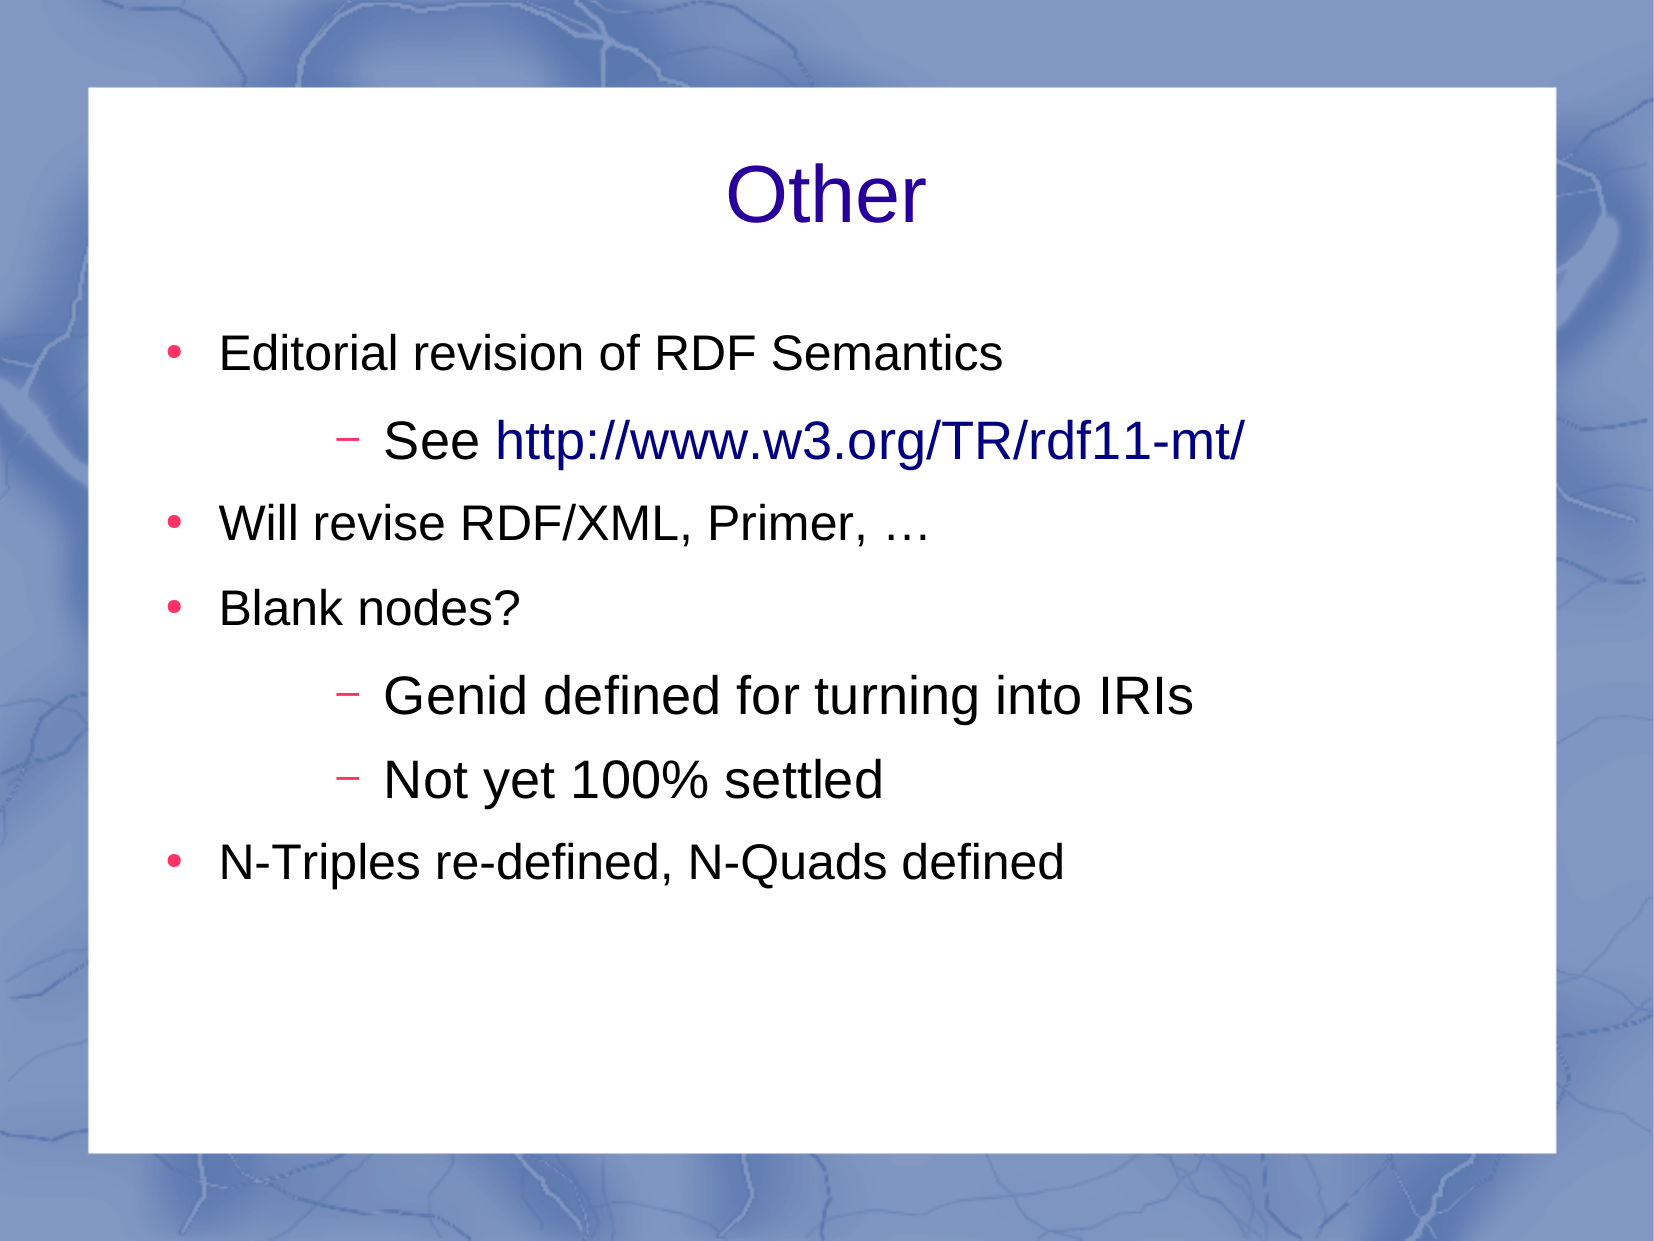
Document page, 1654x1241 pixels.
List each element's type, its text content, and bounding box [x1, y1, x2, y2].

title Other [118, 90, 1536, 298]
picture [0, 0, 1654, 1241]
list Editorial revision of RDF Semantics See http://www.w3.org/TR/rdf11-mt/ Will revise RDF/XML, Primer, … Blank nodes? Genid defined for turning into IRIs Not yet 100% settled N-Triples re-defined, N-Quads defined [147, 325, 1506, 1045]
